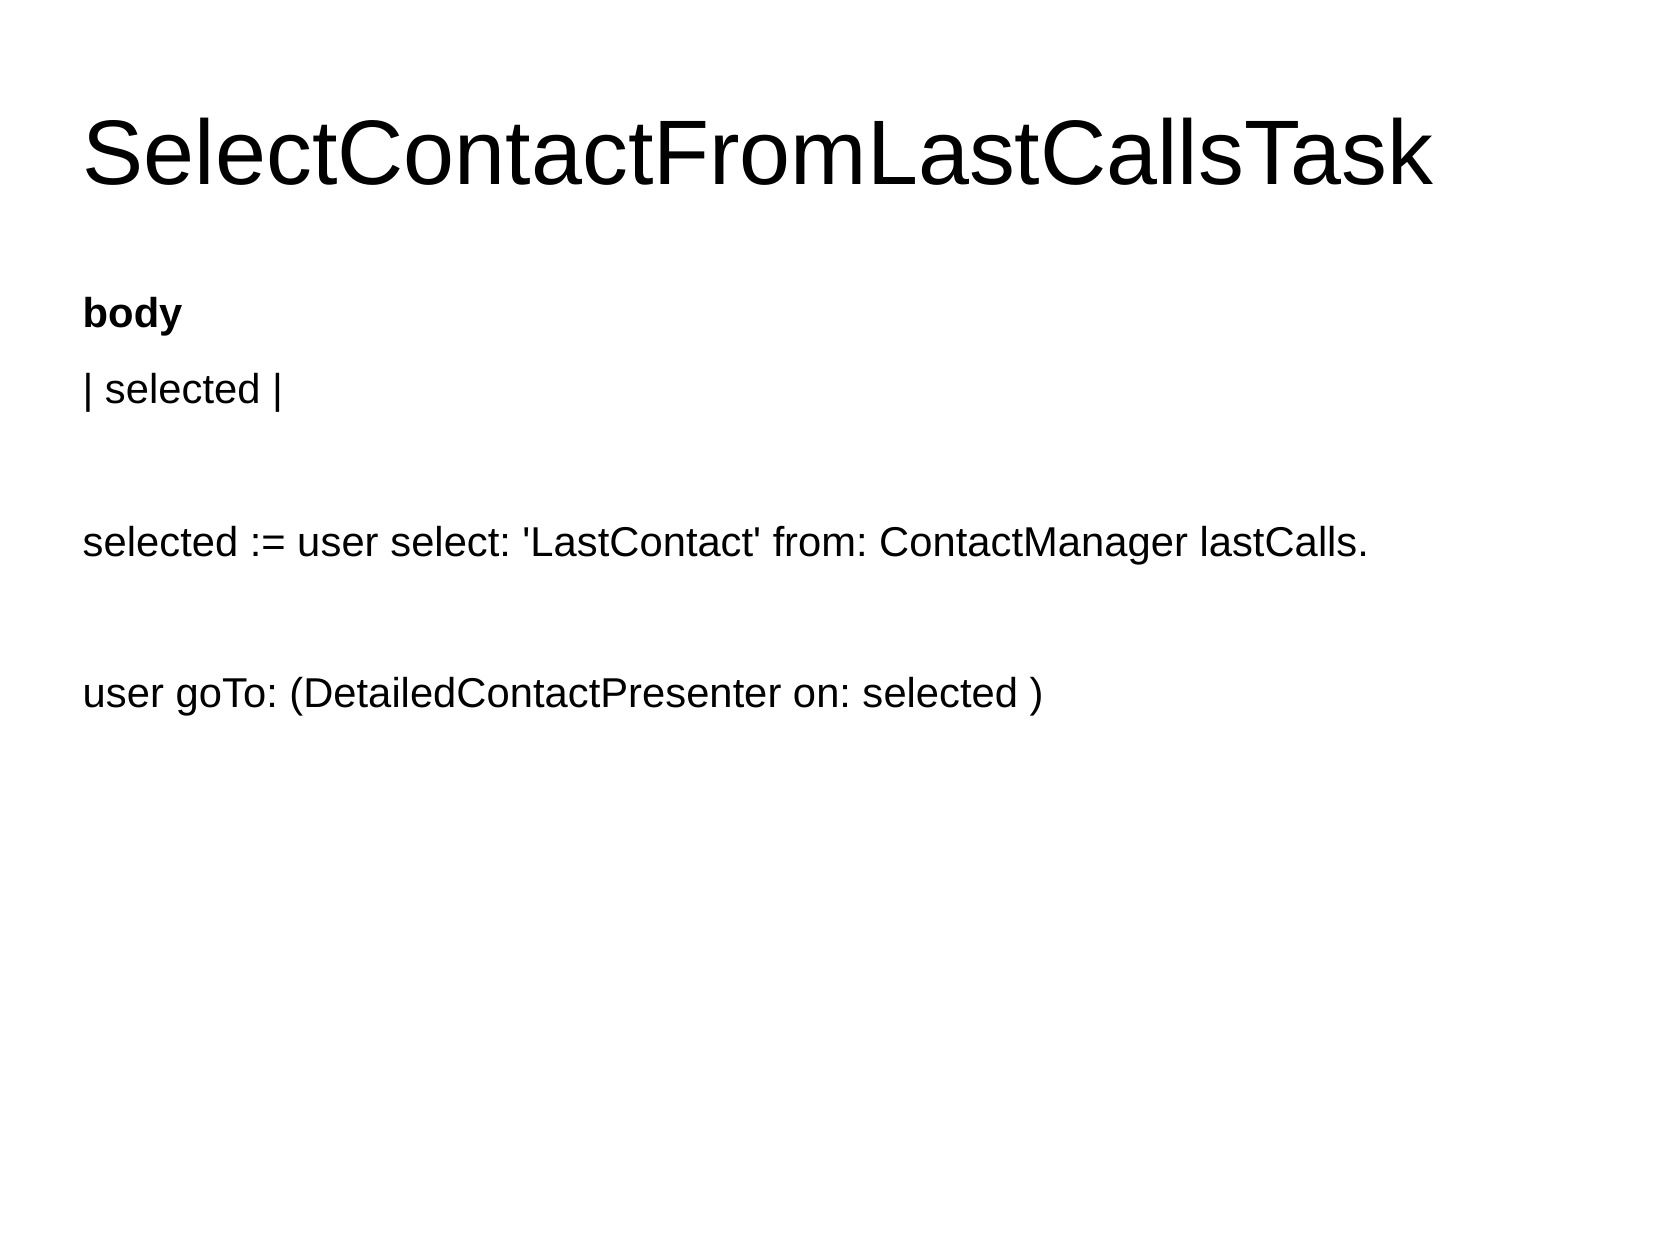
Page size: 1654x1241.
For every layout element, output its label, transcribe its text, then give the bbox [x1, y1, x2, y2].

title SelectContactFromLastCallsTask [82, 49, 1571, 257]
list body | selected | selected := user select: 'LastContact' from: ContactManager lastCalls. user goTo: (DetailedContactPresenter on: selected ) [82, 290, 1571, 1109]
